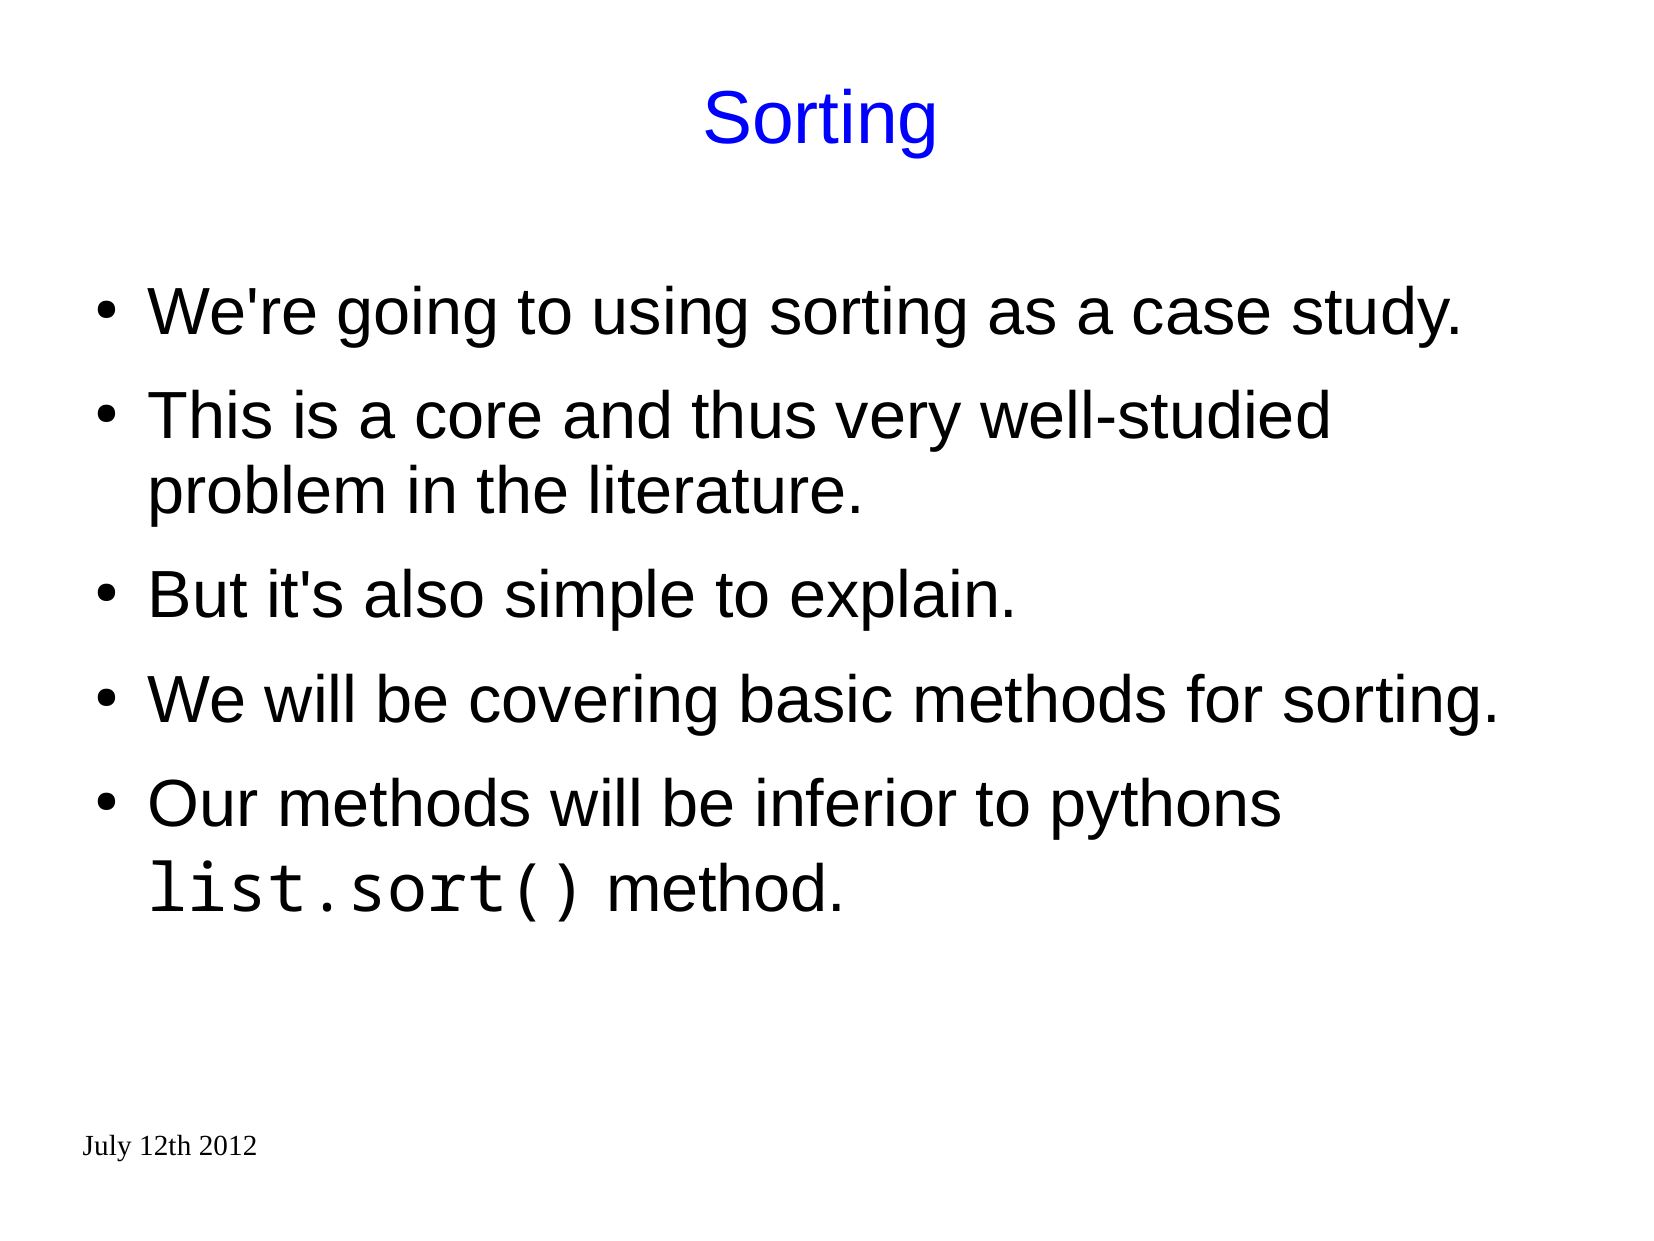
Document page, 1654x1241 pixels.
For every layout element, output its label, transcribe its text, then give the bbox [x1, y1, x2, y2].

title Sorting [76, 58, 1565, 178]
list We're going to using sorting as a case study. This is a core and thus very well-studied problem in the literature. But it's also simple to explain. We will be covering basic methods for sorting. Our methods will be inferior to pythons list.sort() method. [76, 274, 1566, 1093]
